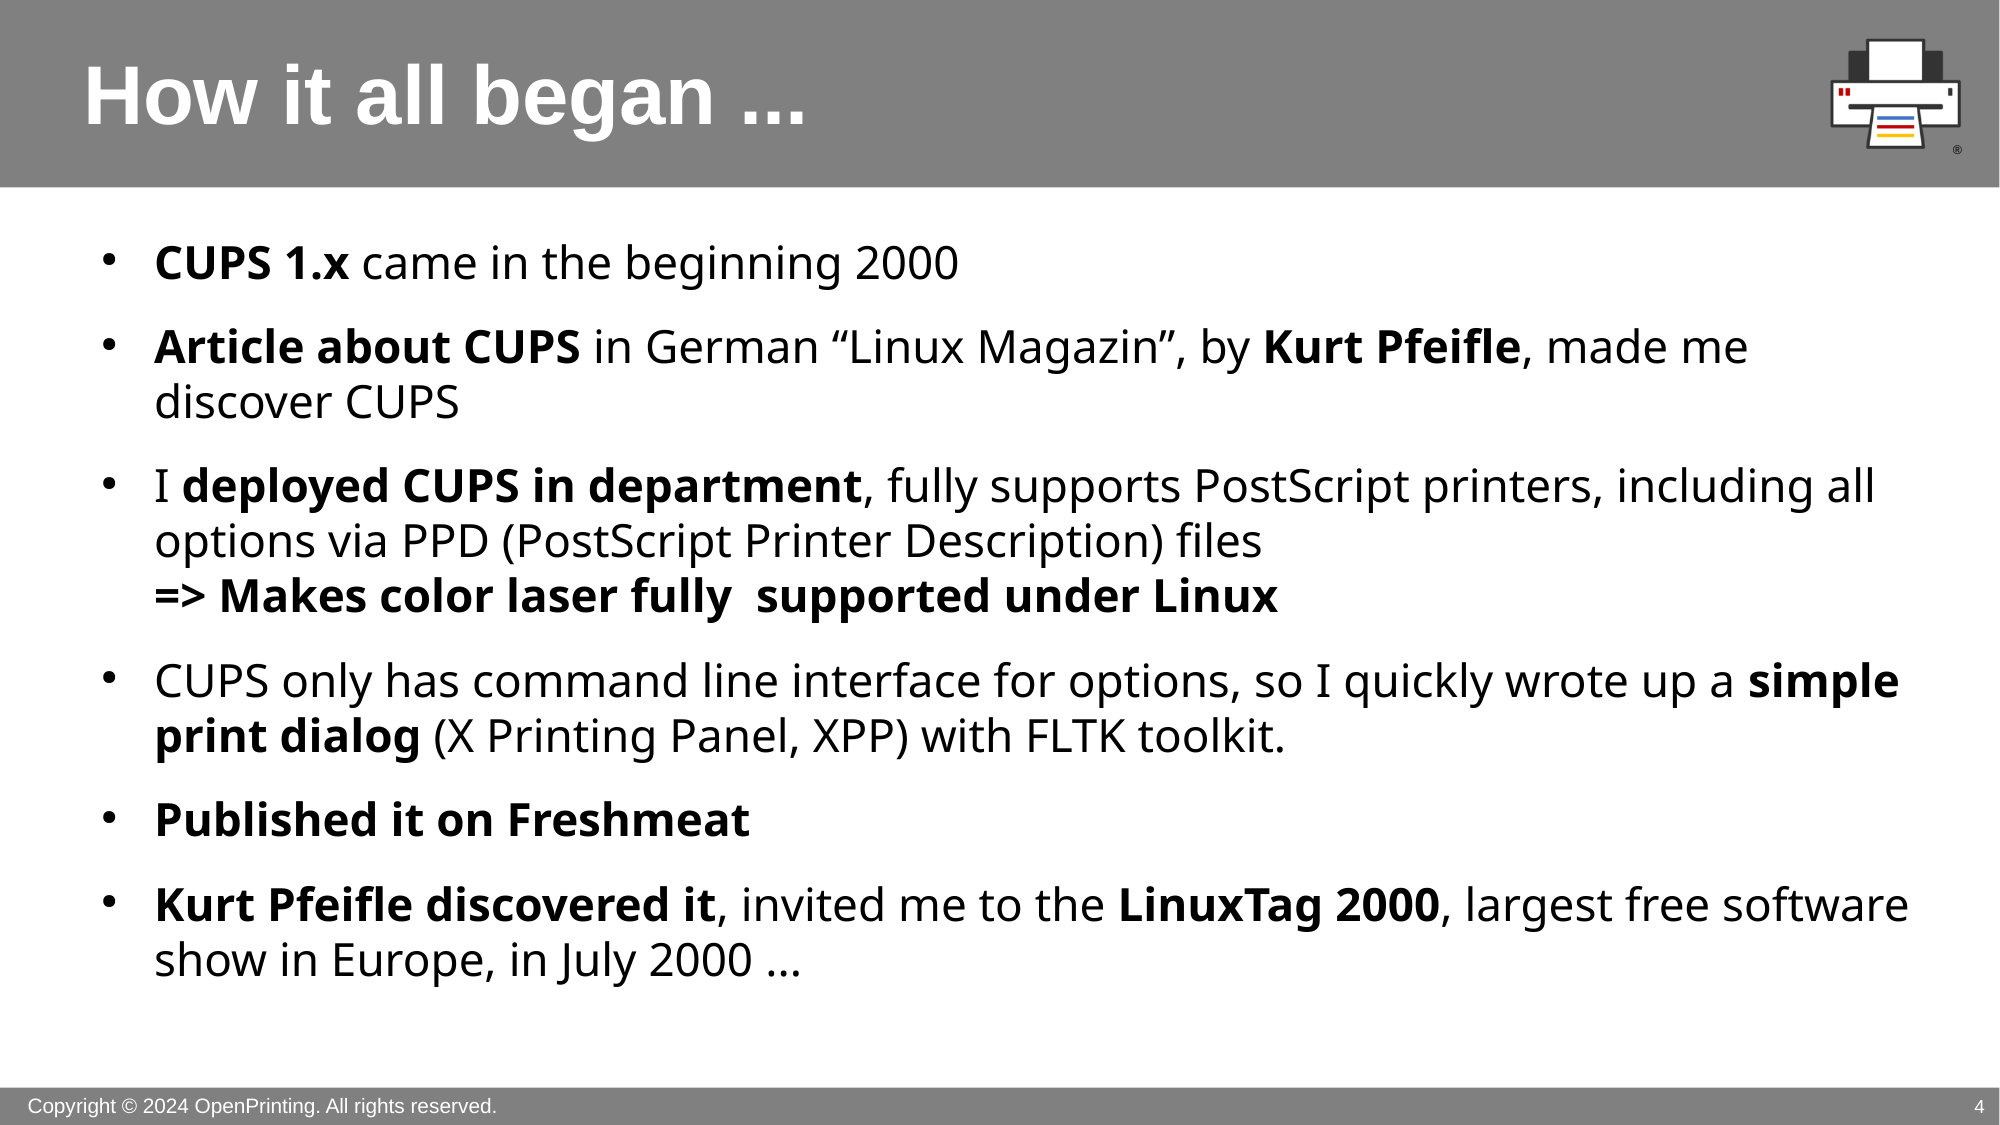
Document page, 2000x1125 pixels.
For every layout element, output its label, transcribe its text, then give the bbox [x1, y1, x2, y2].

title How it all began ... [75, 7, 1786, 175]
picture [1825, 33, 1966, 154]
list CUPS 1.x came in the beginning 2000 Article about CUPS in German “Linux Magazin”, by Kurt Pfeifle, made me discover CUPS I deployed CUPS in department, fully supports PostScript printers, including all options via PPD (PostScript Printer Description) files => Makes color laser fully supported under Linux CUPS only has command line interface for options, so I quickly wrote up a simple print dialog (X Printing Panel, XPP) with FLTK toolkit. Published it on Freshmeat Kurt Pfeifle discovered it, invited me to the LinuxTag 2000, largest free software show in Europe, in July 2000 ... [75, 224, 1936, 1067]
